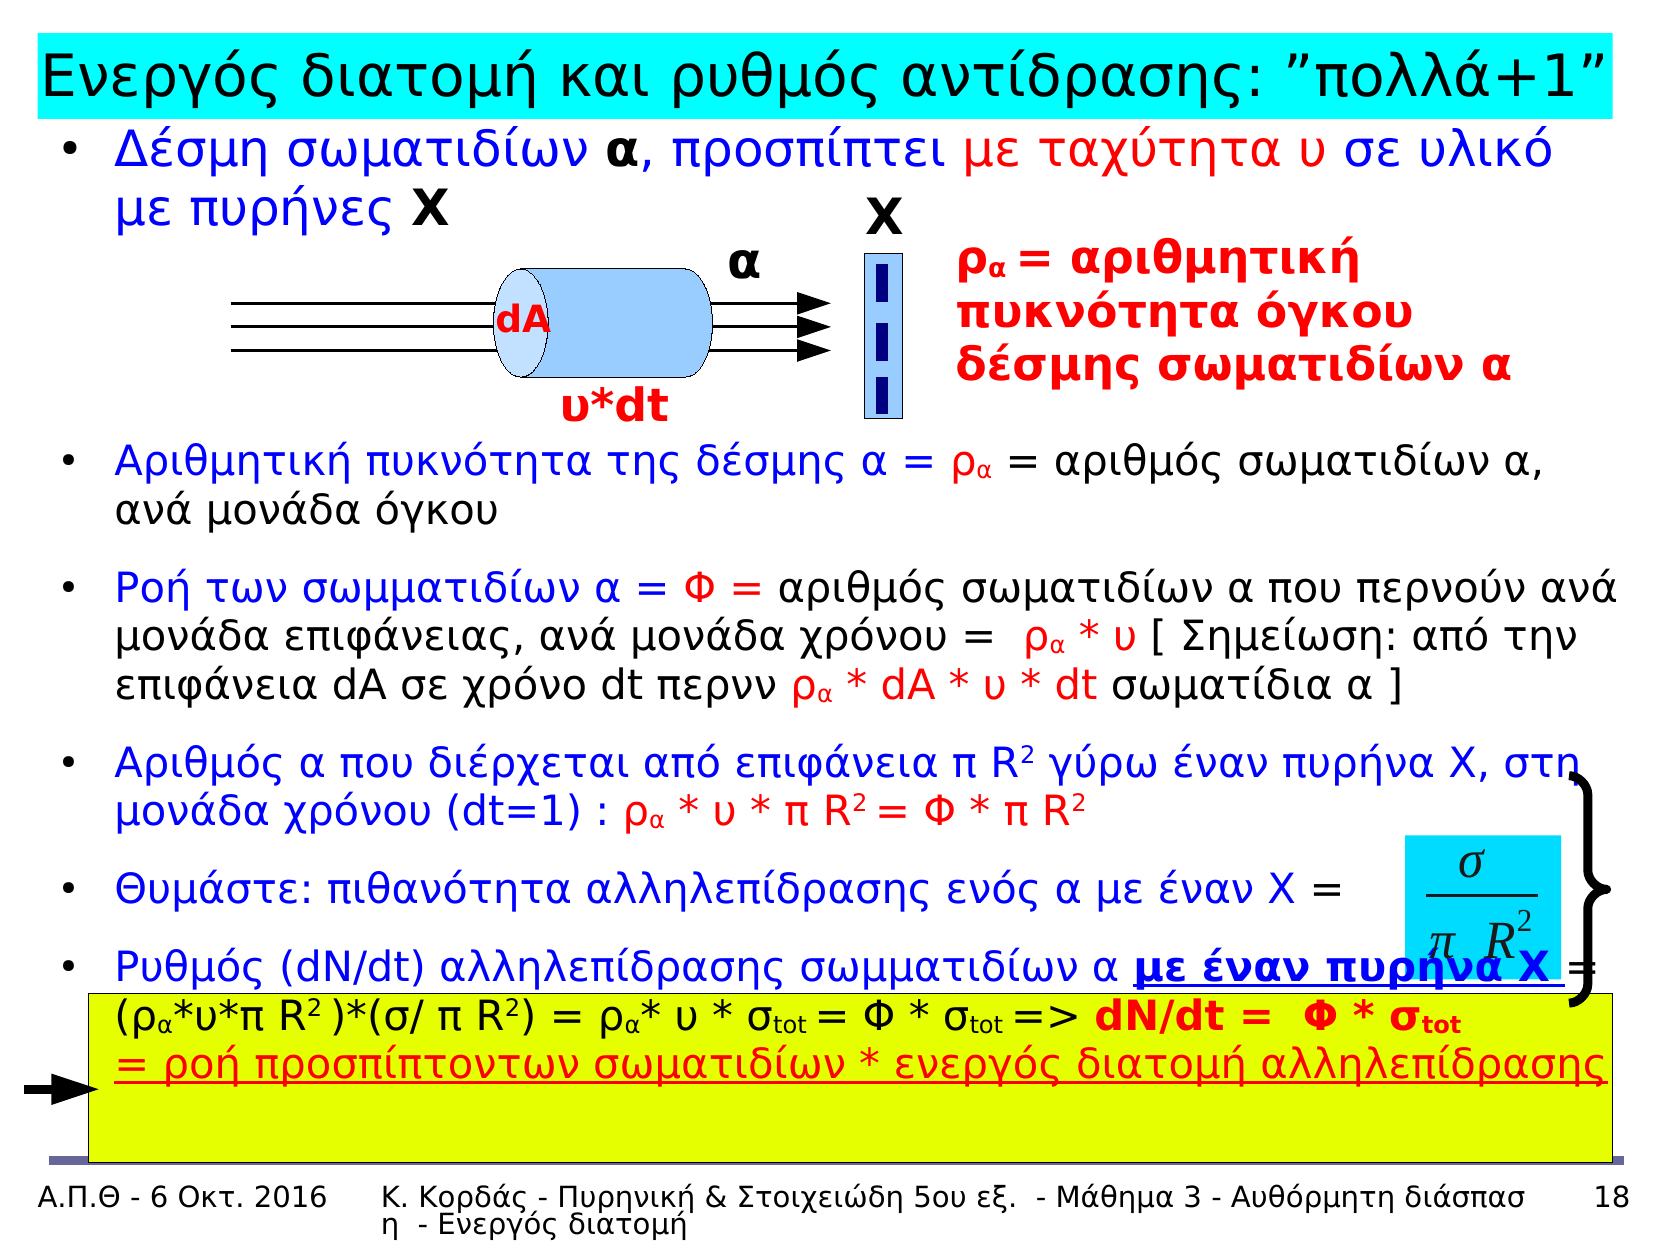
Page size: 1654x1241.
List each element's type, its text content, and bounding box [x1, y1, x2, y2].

chart [1410, 826, 1552, 971]
title Ενεργός διατομή και ρυθμός αντίδρασης: ”πολλά+1” [37, 33, 1613, 119]
text_box ρα = αριθμητική πυκνότητα όγκου δέσμης σωματιδίων α [940, 224, 1605, 429]
text_box α [712, 224, 788, 299]
text_box υ*dt [544, 371, 733, 440]
list Δέσμη σωματιδίων α, προσπίπτει με ταχύτητα υ σε υλικό με πυρήνες Χ Αριθμητική πυκνότητα της δέσμης α = ρα = αριθμός σωματιδίων α, ανά μονάδα όγκου Ροή των σωμματιδίων α = Φ = αριθμός σωματιδίων α που περνούν ανά μονάδα επιφάνειας, ανά μονάδα χρόνου = ρα * υ [ Σημείωση: από την επιφάνεια dA σε χρόνο dt περνν ρα * dA * υ * dt σωματίδια α ] Αριθμός α που διέρχεται από επιφάνεια π R2 γύρω έναν πυρήνα Χ, στη μονάδα χρόνου (dt=1) : ρα * υ * π R2 = Φ * π R2 Θυμάστε: πιθανότητα αλληλεπίδρασης ενός α με έναν Χ = Ρυθμός (dN/dt) αλληλεπίδρασης σωμματιδίων α με έναν πυρήνα Χ = (ρα*υ*π R2 )*(σ/ π R2) = ρα* υ * σtot = Φ * σtot => dN/dt = Φ * σtot = ροή προσπίπτοντων σωματιδίων * ενεργός διατομή αλληλεπίδρασης [43, 120, 1619, 1165]
text_box dA [480, 290, 594, 350]
text_box [522, 268, 713, 378]
text_box [864, 255, 903, 419]
text_box Χ [850, 181, 926, 255]
